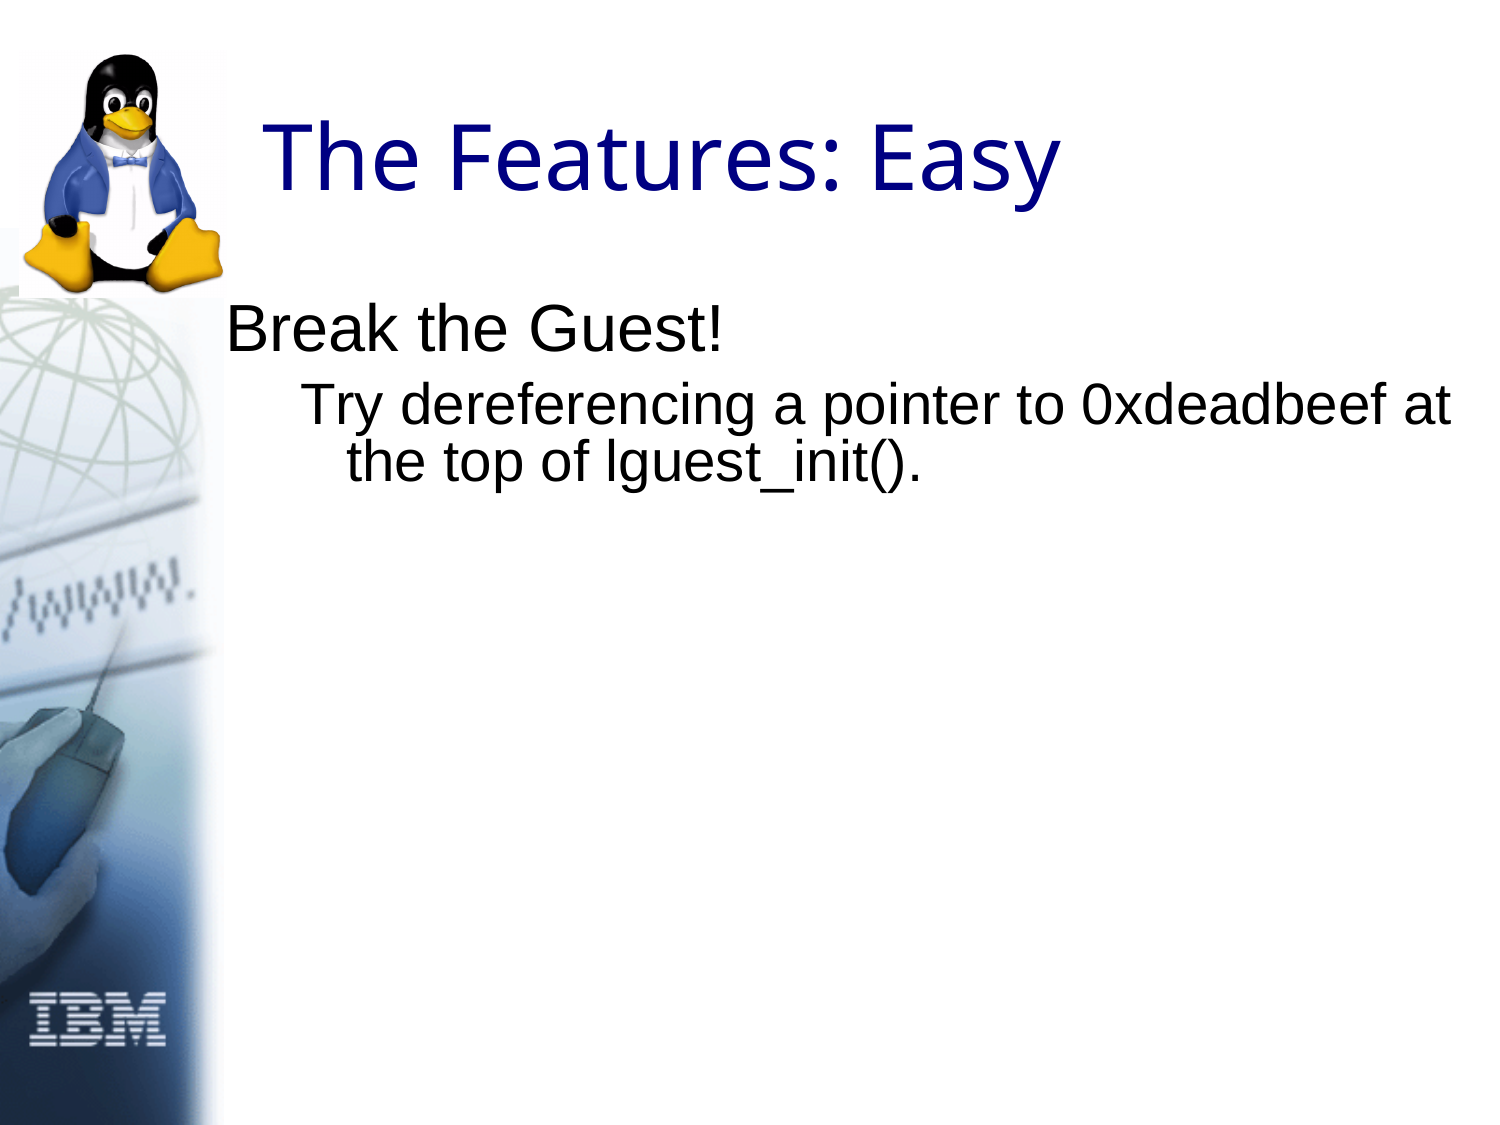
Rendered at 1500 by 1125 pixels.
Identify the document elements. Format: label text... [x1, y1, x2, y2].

title The Features: Easy [262, 37, 1413, 273]
list Break the Guest! Try dereferencing a pointer to 0xdeadbeef at the top of lguest_init(). [225, 299, 1463, 991]
